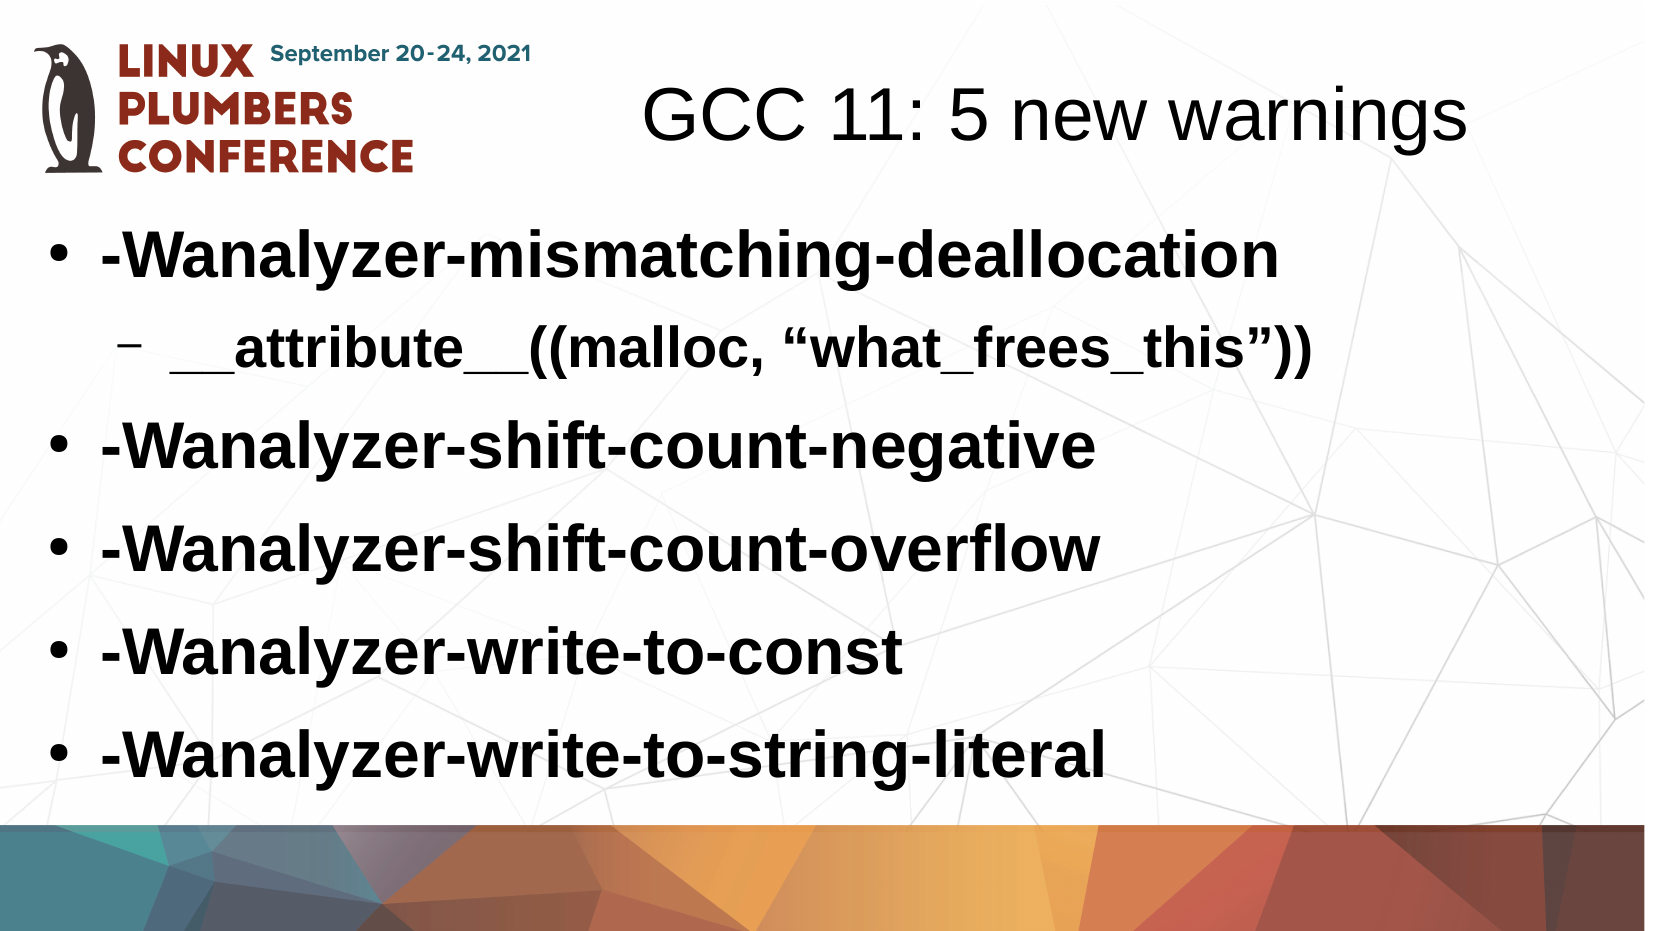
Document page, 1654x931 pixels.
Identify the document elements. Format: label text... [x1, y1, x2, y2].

title GCC 11: 5 new warnings [540, 37, 1571, 193]
list -Wanalyzer-mismatching-deallocation __attribute__((malloc, “what_frees_this”)) -Wanalyzer-shift-count-negative -Wanalyzer-shift-count-overflow -Wanalyzer-write-to-const -Wanalyzer-write-to-string-literal [30, 217, 1636, 796]
picture [0, 1, 1645, 931]
